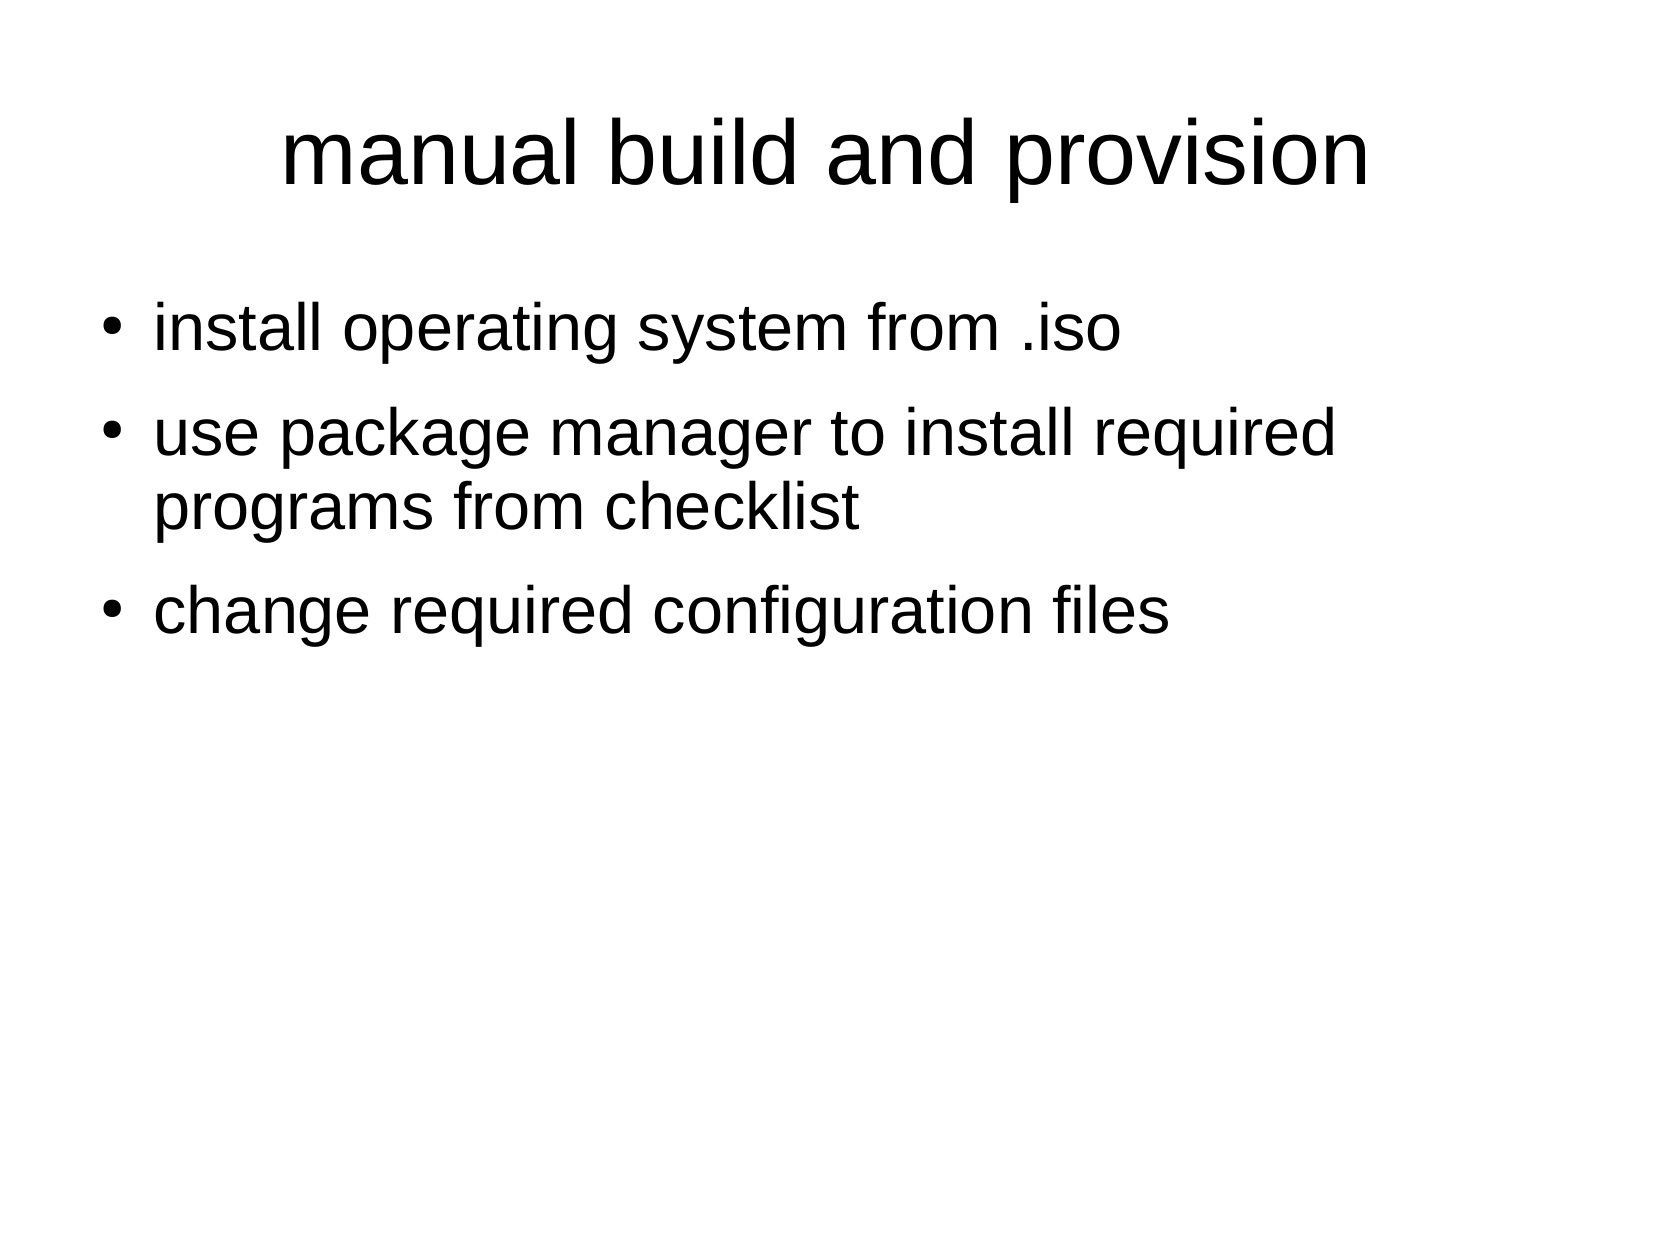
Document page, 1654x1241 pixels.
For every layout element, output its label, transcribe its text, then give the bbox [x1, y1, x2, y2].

title manual build and provision [82, 49, 1571, 257]
list install operating system from .iso use package manager to install required programs from checklist change required configuration files [82, 290, 1571, 1010]
